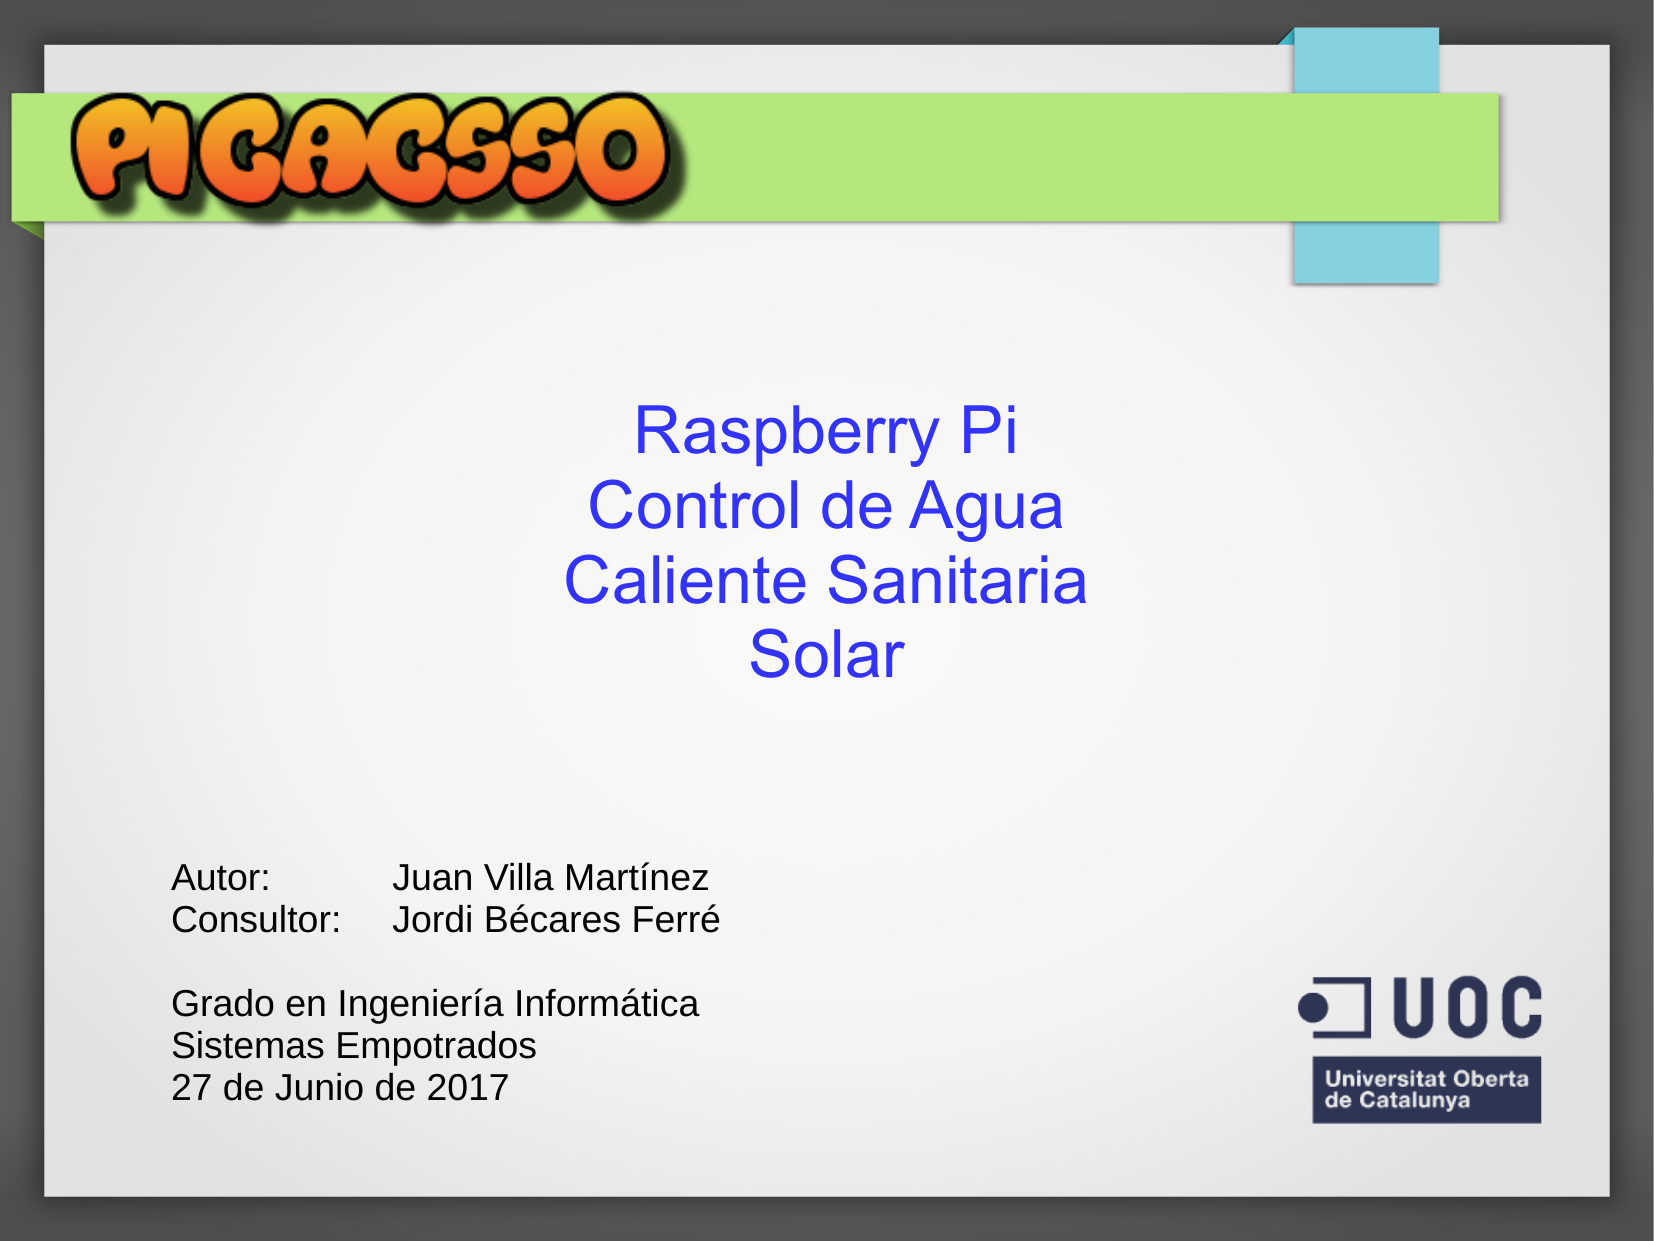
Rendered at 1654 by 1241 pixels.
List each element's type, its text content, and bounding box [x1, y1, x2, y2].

text_box Autor: Juan Villa Martínez Consultor: Jordi Bécares Ferré Grado en Ingeniería Informática Sistemas Empotrados 27 de Junio de 2017 [156, 849, 801, 1114]
title [51, 81, 56, 239]
picture [0, 0, 1654, 1241]
title [709, 81, 1588, 239]
subtitle Raspberry Pi Control de Agua Caliente Sanitaria Solar [82, 295, 1571, 1015]
